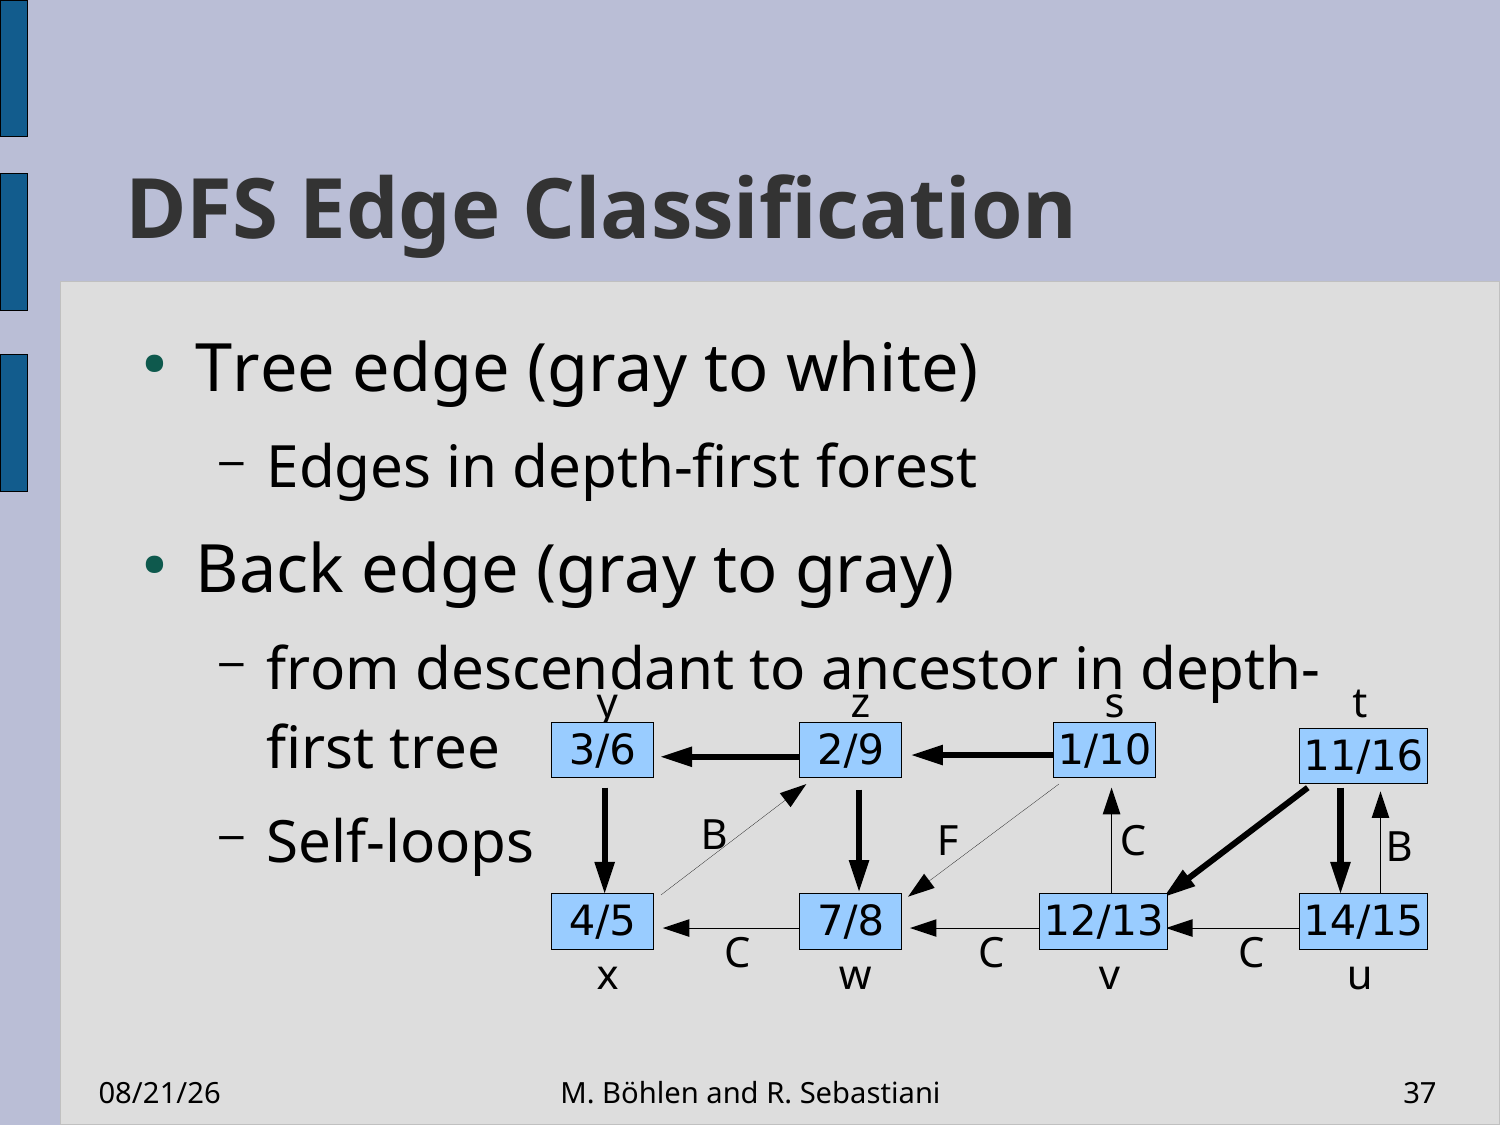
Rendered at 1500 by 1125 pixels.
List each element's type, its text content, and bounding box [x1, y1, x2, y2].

text_box 2/9 [799, 722, 902, 778]
text_box 1/10 [1053, 722, 1156, 778]
text_box t [1337, 665, 1382, 728]
text_box C [709, 915, 766, 981]
text_box v [1083, 950, 1135, 1003]
text_box 7/8 [799, 893, 902, 950]
text_box y [581, 665, 633, 722]
text_box 12/13 [1039, 893, 1168, 950]
text_box 3/6 [551, 722, 654, 778]
title DFS Edge Classification [110, 67, 1392, 271]
text_box w [824, 950, 887, 1003]
text_box C [1105, 803, 1162, 869]
text_box 14/15 [1299, 893, 1428, 950]
text_box s [1089, 665, 1137, 722]
text_box C [963, 915, 1020, 981]
list Tree edge (gray to white) Edges in depth-first forest Back edge (gray to gray) from descendant to ancestor in depth-first tree Self-loops [110, 312, 1374, 1037]
text_box z [835, 665, 886, 722]
text_box x [581, 950, 633, 1003]
text_box B [685, 797, 741, 863]
text_box B [1370, 809, 1426, 875]
text_box 11/16 [1299, 728, 1428, 784]
text_box F [922, 803, 975, 869]
text_box u [1332, 950, 1386, 1003]
text_box 4/5 [551, 893, 654, 950]
text_box C [1223, 915, 1280, 981]
